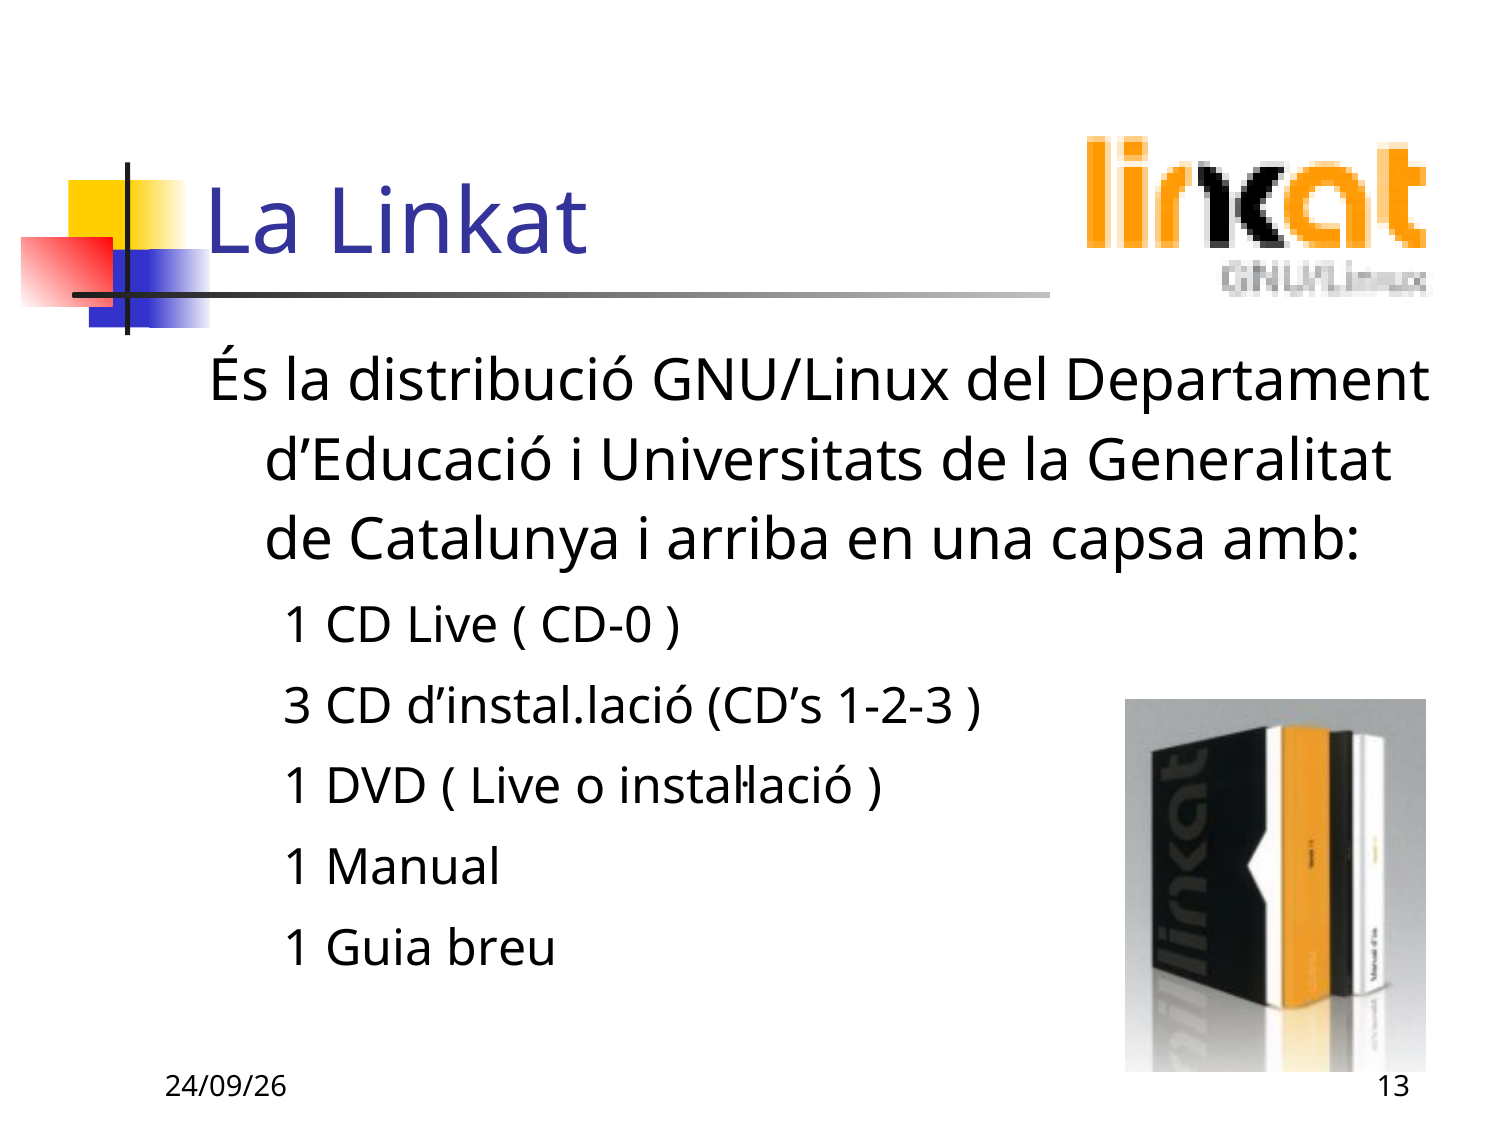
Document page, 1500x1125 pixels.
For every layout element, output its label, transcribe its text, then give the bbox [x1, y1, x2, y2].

picture [1125, 699, 1426, 1072]
title La Linkat [188, 101, 1468, 289]
list És la distribució GNU/Linux del Departament d’Educació i Universitats de la Generalitat de Catalunya i arriba en una capsa amb: 1 CD Live ( CD-0 ) 3 CD d’instal.lació (CD’s 1-2-3 ) 1 DVD ( Live o instal·lació ) 1 Manual 1 Guia breu [193, 331, 1469, 1007]
picture [1050, 112, 1500, 316]
